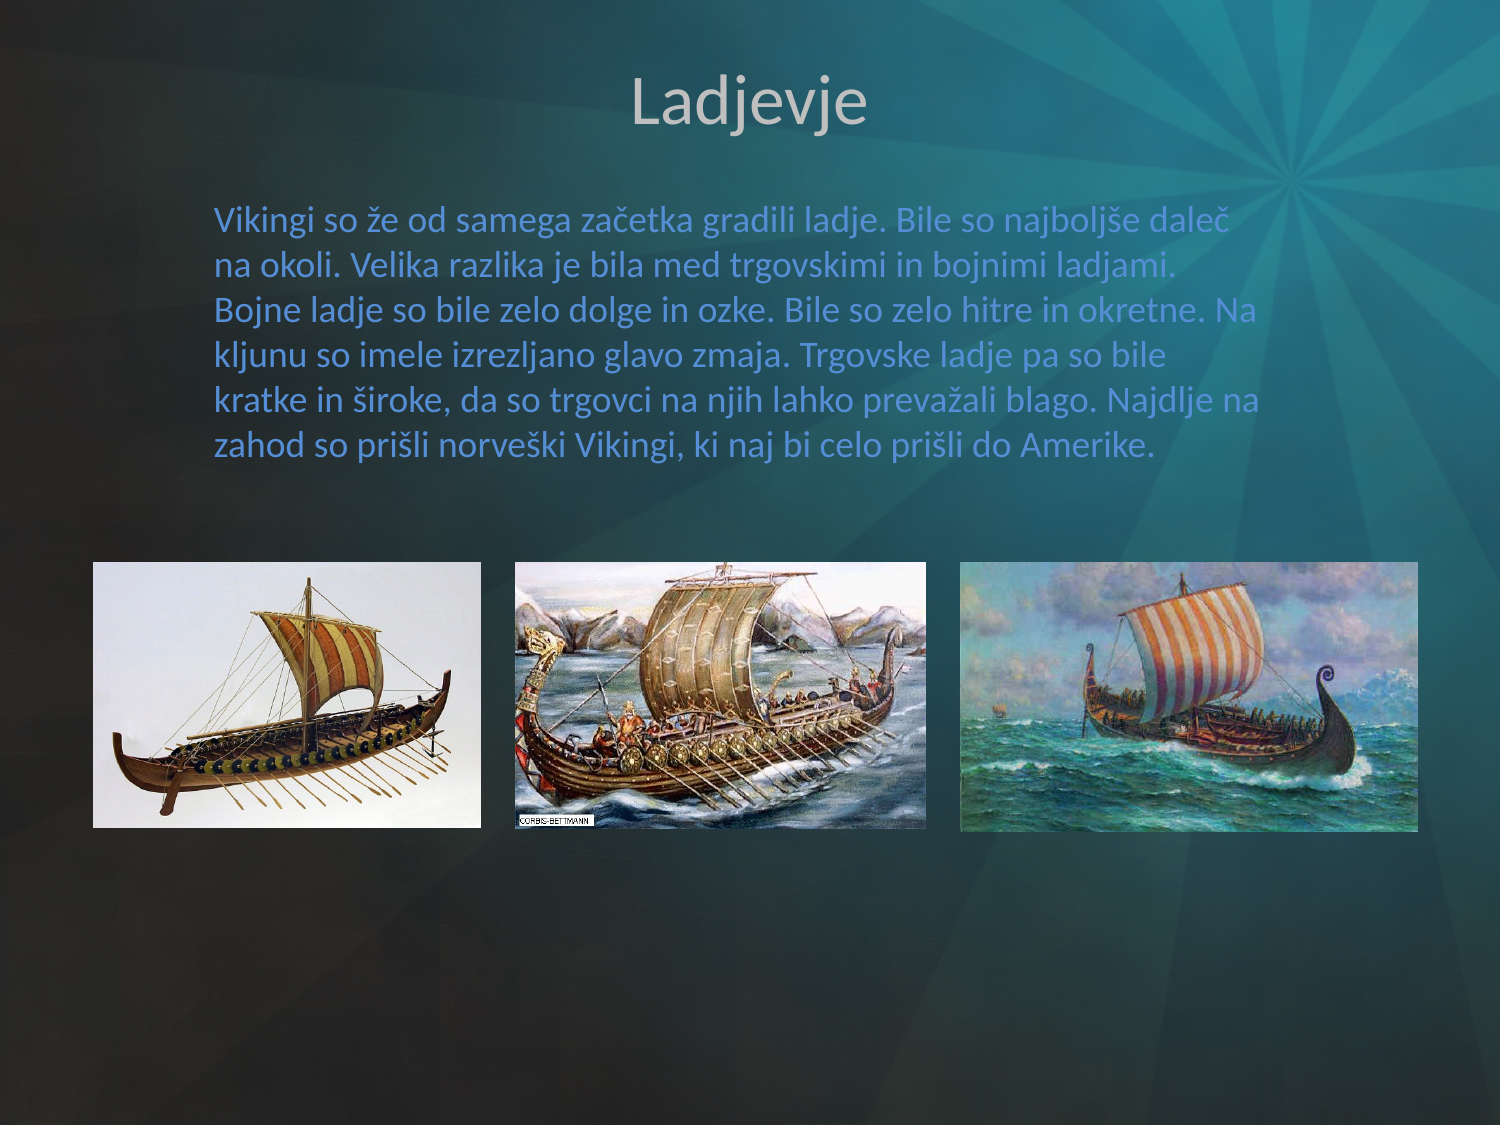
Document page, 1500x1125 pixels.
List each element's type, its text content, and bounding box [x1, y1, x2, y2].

title Ladjevje [75, 45, 1425, 233]
text_box Vikingi so že od samega začetka gradili ladje. Bile so najboljše daleč na okoli. Velika razlika je bila med trgovskimi in bojnimi ladjami. Bojne ladje so bile zelo dolge in ozke. Bile so zelo hitre in okretne. Na kljunu so imele izrezljano glavo zmaja. Trgovske ladje pa so bile kratke in široke, da so trgovci na njih lahko prevažali blago. Najdlje na zahod so prišli norveški Vikingi, ki naj bi celo prišli do Amerike. [199, 187, 1278, 608]
picture [0, 0, 1500, 1125]
